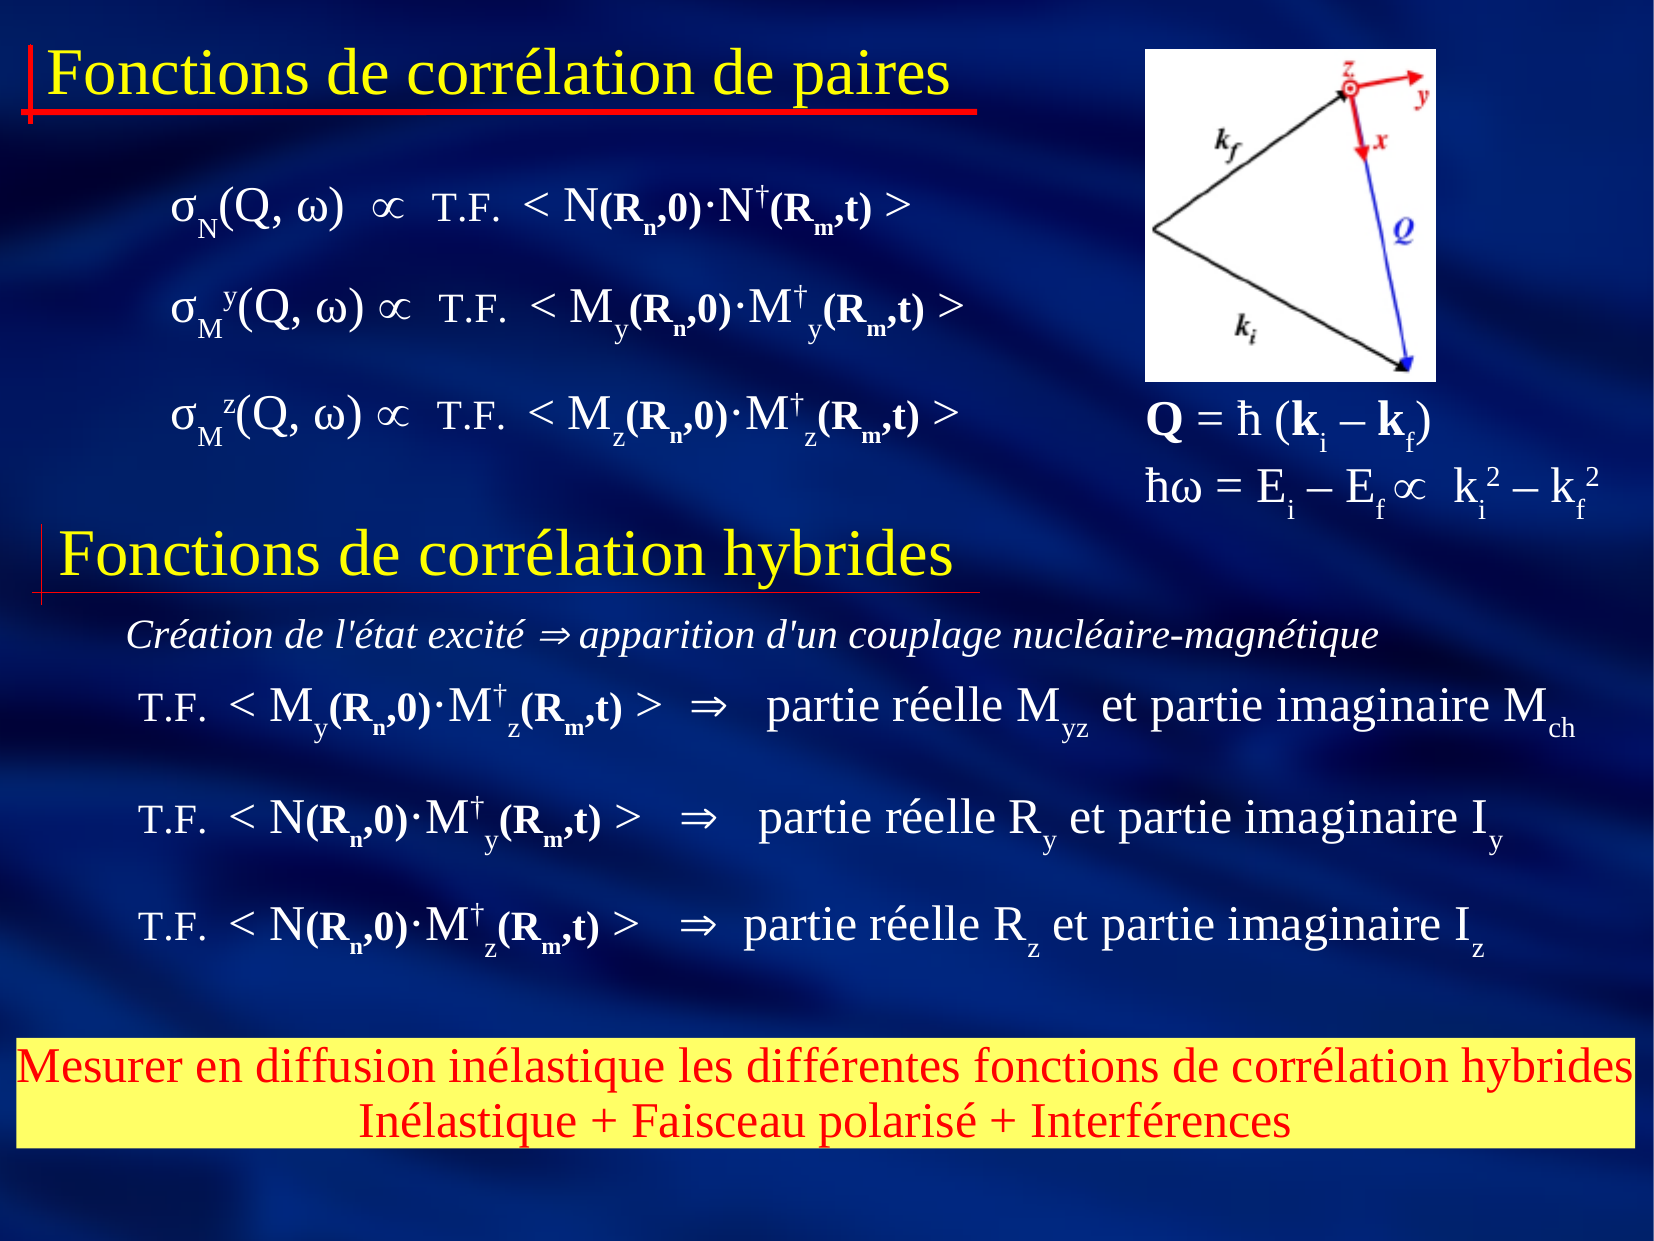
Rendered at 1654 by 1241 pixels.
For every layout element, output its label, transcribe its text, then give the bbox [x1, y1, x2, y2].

picture [0, 0, 1654, 1241]
text_box T.F. < N(Rn,0)·M†y(Rm,t) >  partie réelle Ry et partie imaginaire Iy [125, 788, 1495, 862]
text_box σMy(Q, ω)  T.F. < My(Rn,0)·M†y(Rm,t) > [170, 277, 961, 351]
text_box Création de l'état excité  apparition d'un couplage nucléaire-magnétique [125, 610, 1389, 666]
text_box σMz(Q, ω)  T.F. < Mz(Rn,0)·M†z(Rm,t) > [170, 385, 957, 459]
text_box Q = ħ (ki – kf) ħω = Ei – Ef  ki2 – kf2 [1145, 391, 1612, 532]
text_box σN(Q, ω)  T.F. < N(Rn,0)·N†(Rm,t) > [170, 177, 909, 251]
text_box Mesurer en diffusion inélastique les différentes fonctions de corrélation hybrides Inélastique + Faisceau polarisé + Interférences [16, 1037, 1635, 1149]
text_box Fonctions de corrélation de paires [46, 35, 1231, 110]
text_box T.F. < N(Rn,0)·M†z(Rm,t) >  partie réelle Rz et partie imaginaire Iz [125, 896, 1490, 970]
text_box Fonctions de corrélation hybrides [58, 515, 1242, 590]
text_box T.F. < My(Rn,0)·M†z(Rm,t) >  partie réelle Myz et partie imaginaire Mch [125, 676, 1567, 751]
